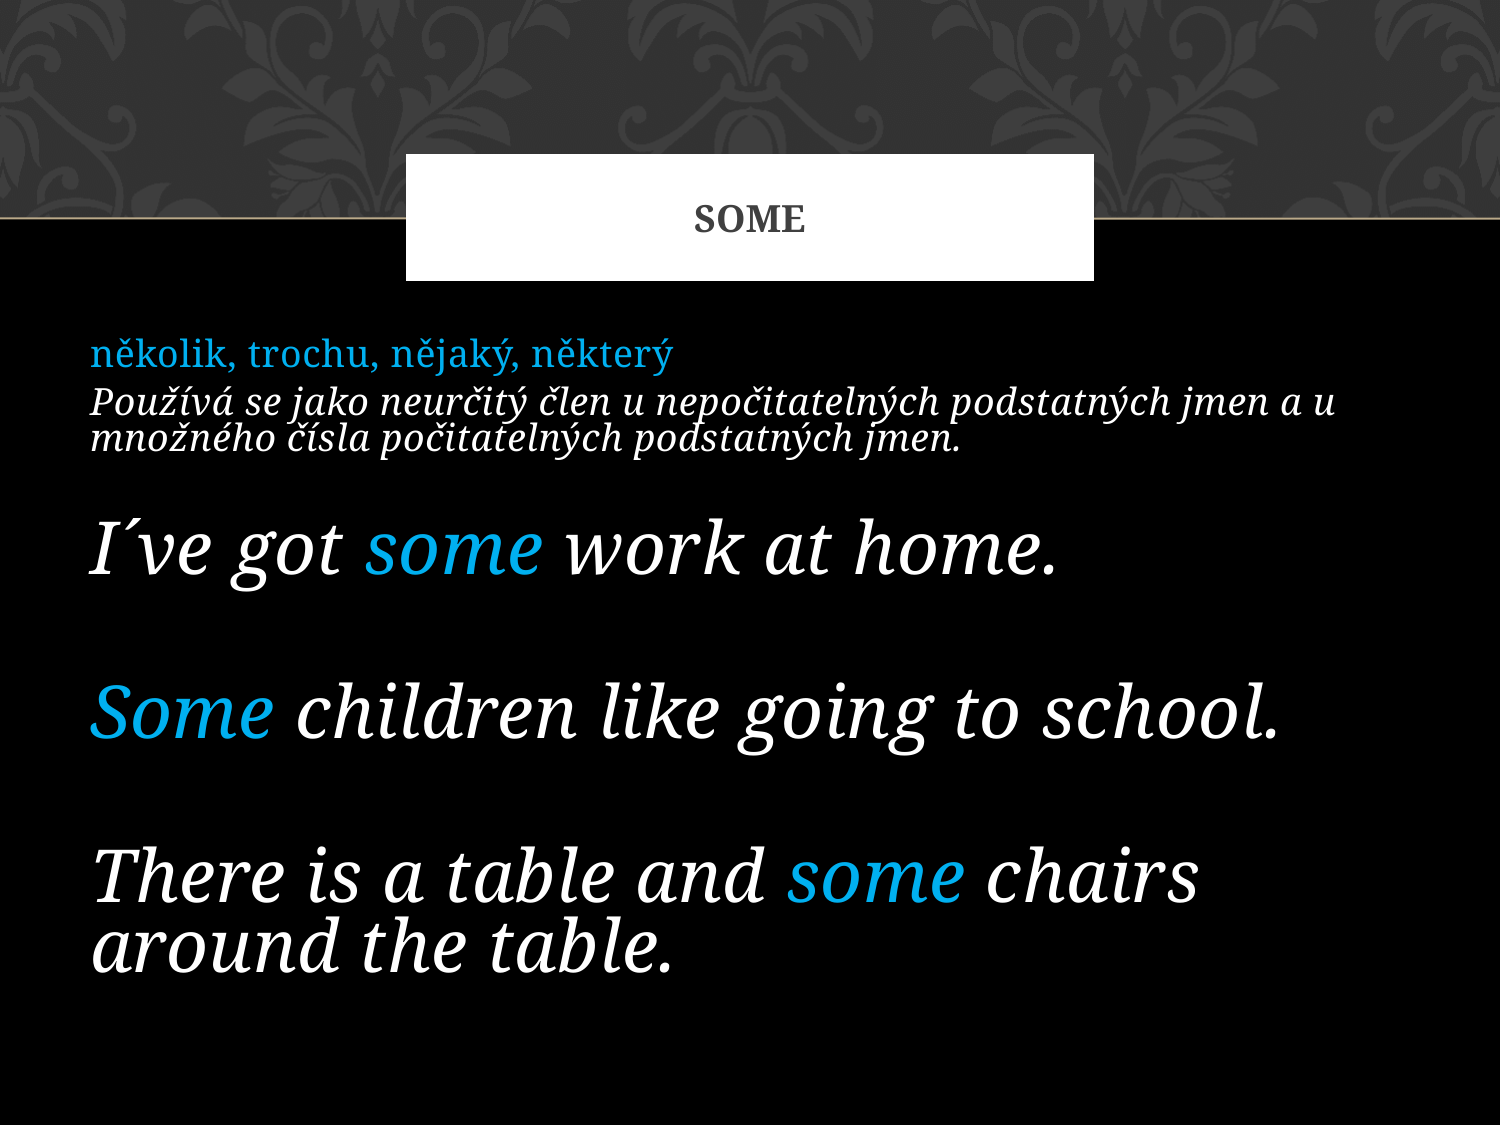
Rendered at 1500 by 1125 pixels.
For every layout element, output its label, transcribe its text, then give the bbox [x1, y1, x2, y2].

title SOME [412, 159, 1088, 275]
list několik, trochu, nějaký, některý Používá se jako neurčitý člen u nepočitatelných podstatných jmen a u množného čísla počitatelných podstatných jmen. I´ve got some work at home. Some children like going to school. There is a table and some chairs around the table. [75, 331, 1426, 1000]
